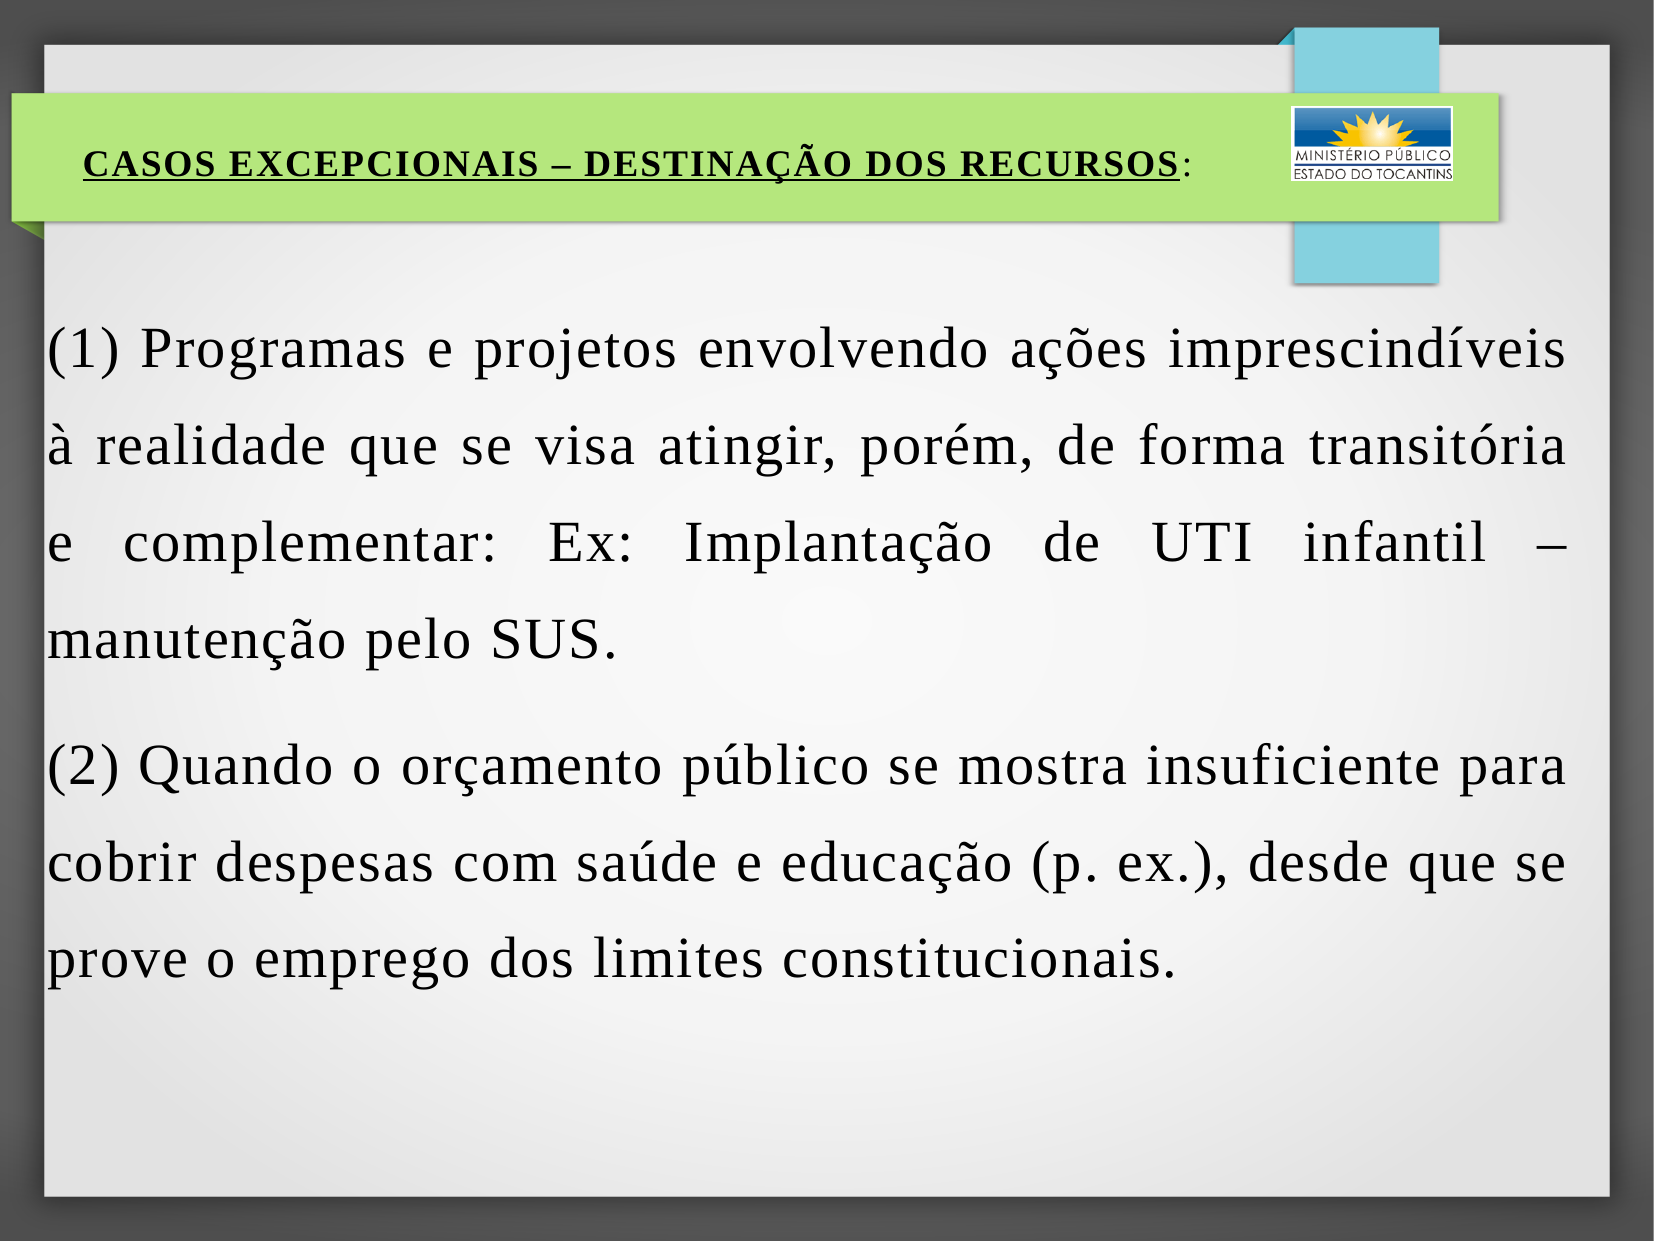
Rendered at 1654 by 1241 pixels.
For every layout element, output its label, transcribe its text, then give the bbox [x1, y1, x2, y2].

list (1) Programas e projetos envolvendo ações imprescindíveis à realidade que se visa atingir, porém, de forma transitória e complementar: Ex: Implantação de UTI infantil – manutenção pelo SUS. (2) Quando o orçamento público se mostra insuficiente para cobrir despesas com saúde e educação (p. ex.), desde que se prove o emprego dos limites constitucionais. [47, 283, 1571, 1193]
chart [0, 673, 546, 853]
title CASOS EXCEPCIONAIS – DESTINAÇÃO DOS RECURSOS: [82, 94, 1264, 213]
picture [0, 0, 1654, 1241]
